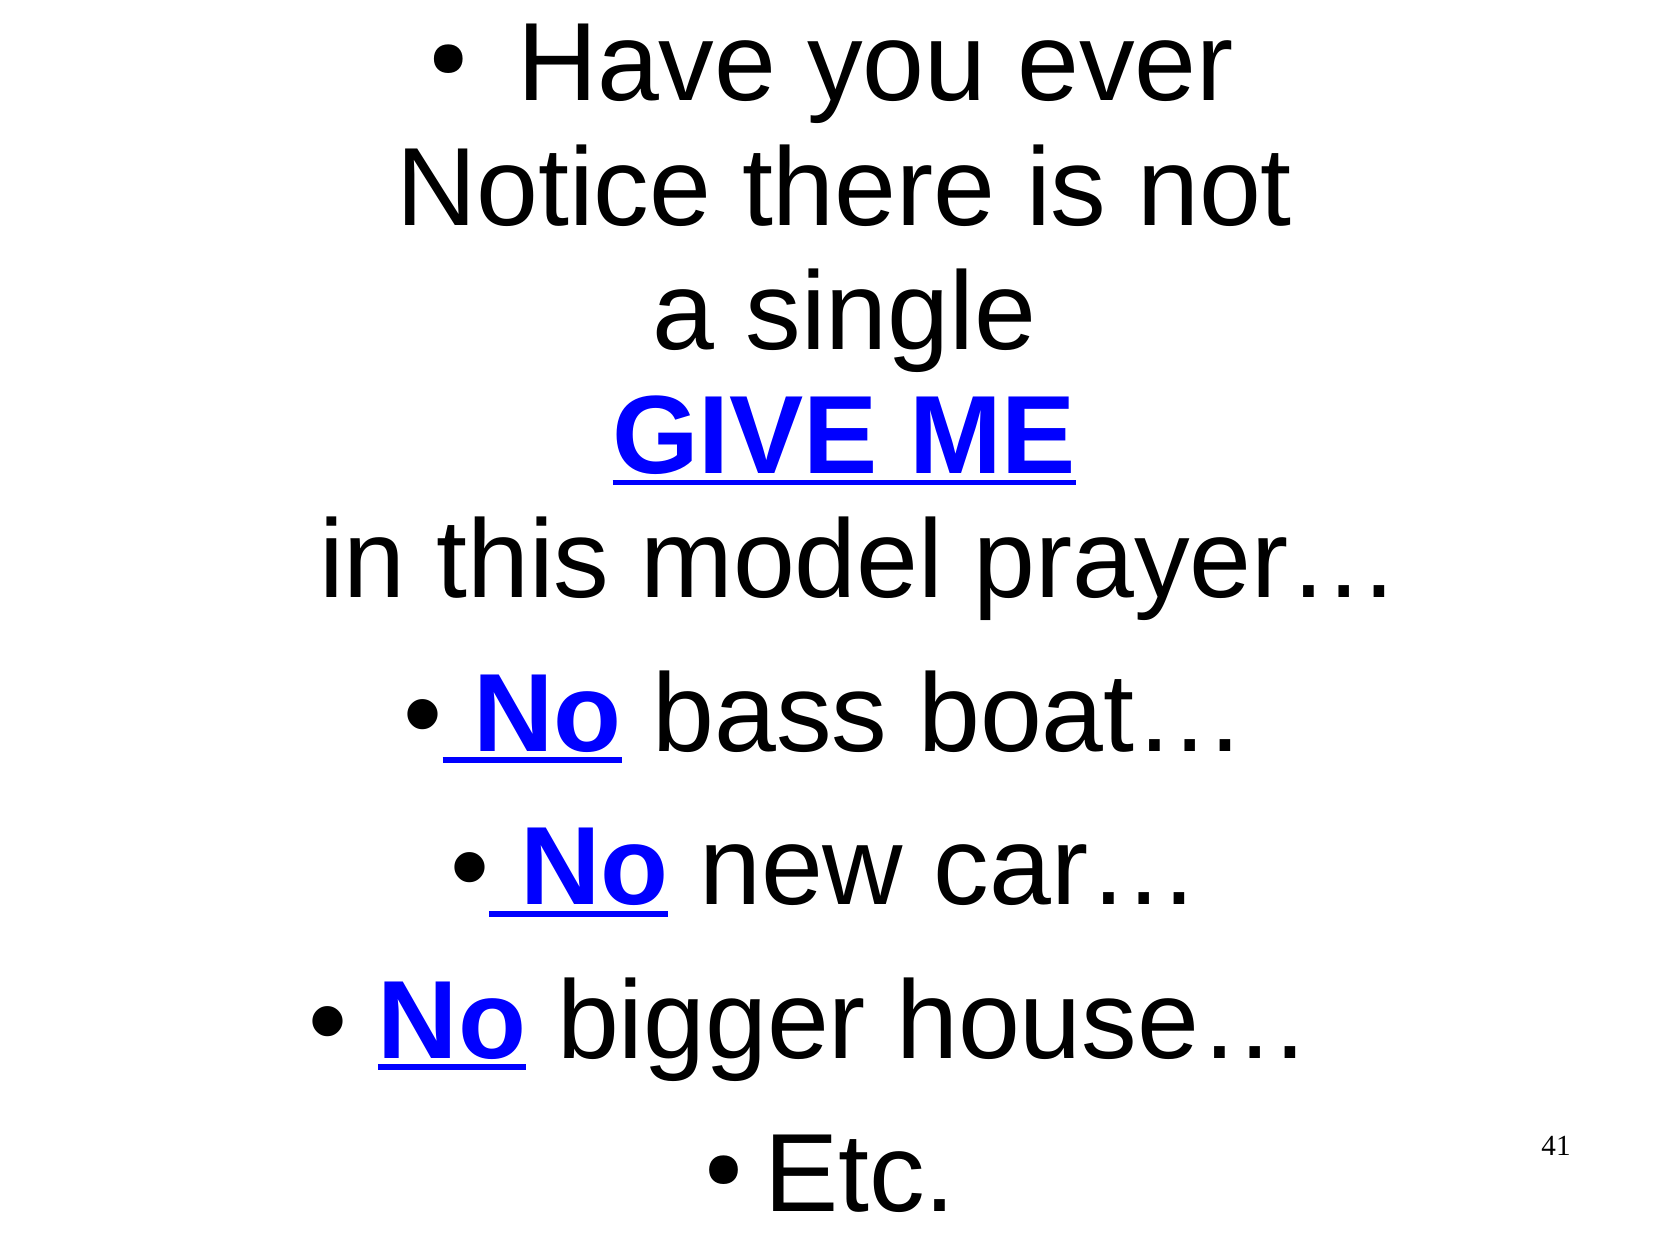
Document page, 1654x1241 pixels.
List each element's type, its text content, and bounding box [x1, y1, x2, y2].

list Have you ever Notice there is not a single GIVE ME in this model prayer… • No bass boat… • No new car… • No bigger house… Etc. [0, 0, 1651, 1238]
